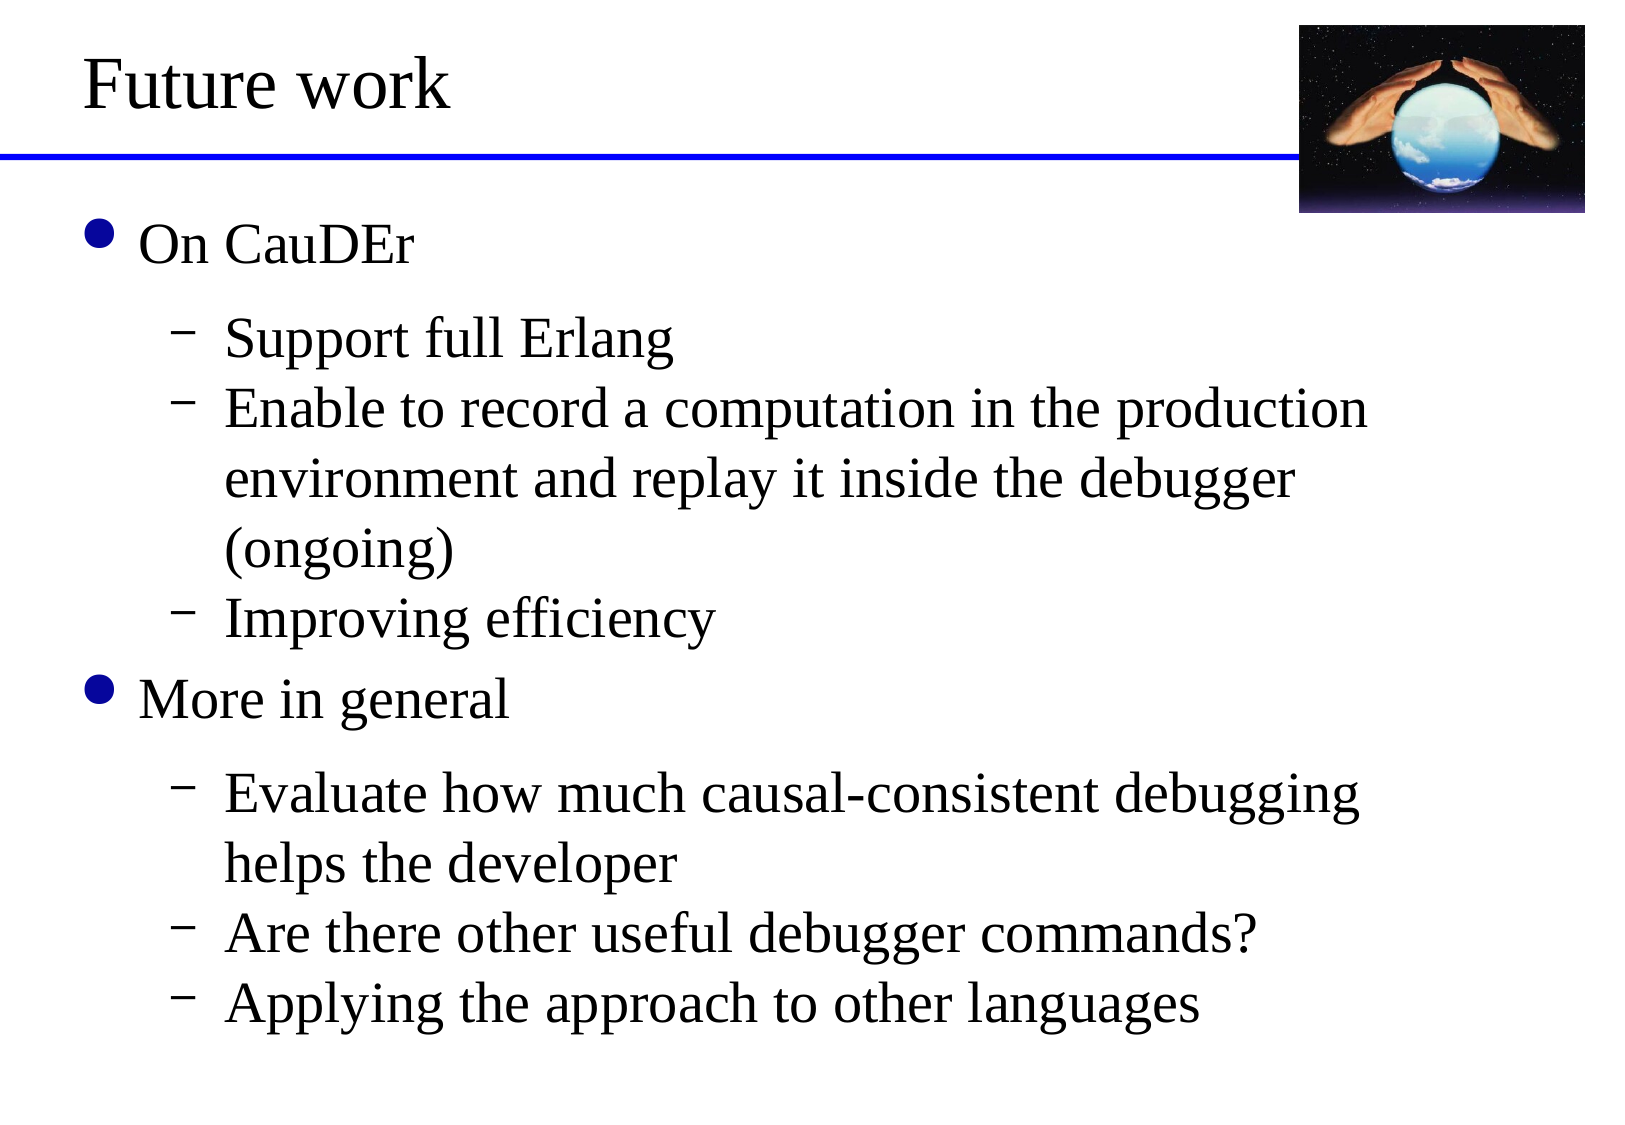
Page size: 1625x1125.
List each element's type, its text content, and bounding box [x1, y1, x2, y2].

list On CauDEr Support full Erlang Enable to record a computation in the production environment and replay it inside the debugger (ongoing) Improving efficiency More in general Evaluate how much causal-consistent debugging helps the developer Are there other useful debugger commands? Applying the approach to other languages [67, 198, 1478, 1061]
picture [1299, 25, 1585, 213]
title Future work [67, 27, 1299, 131]
